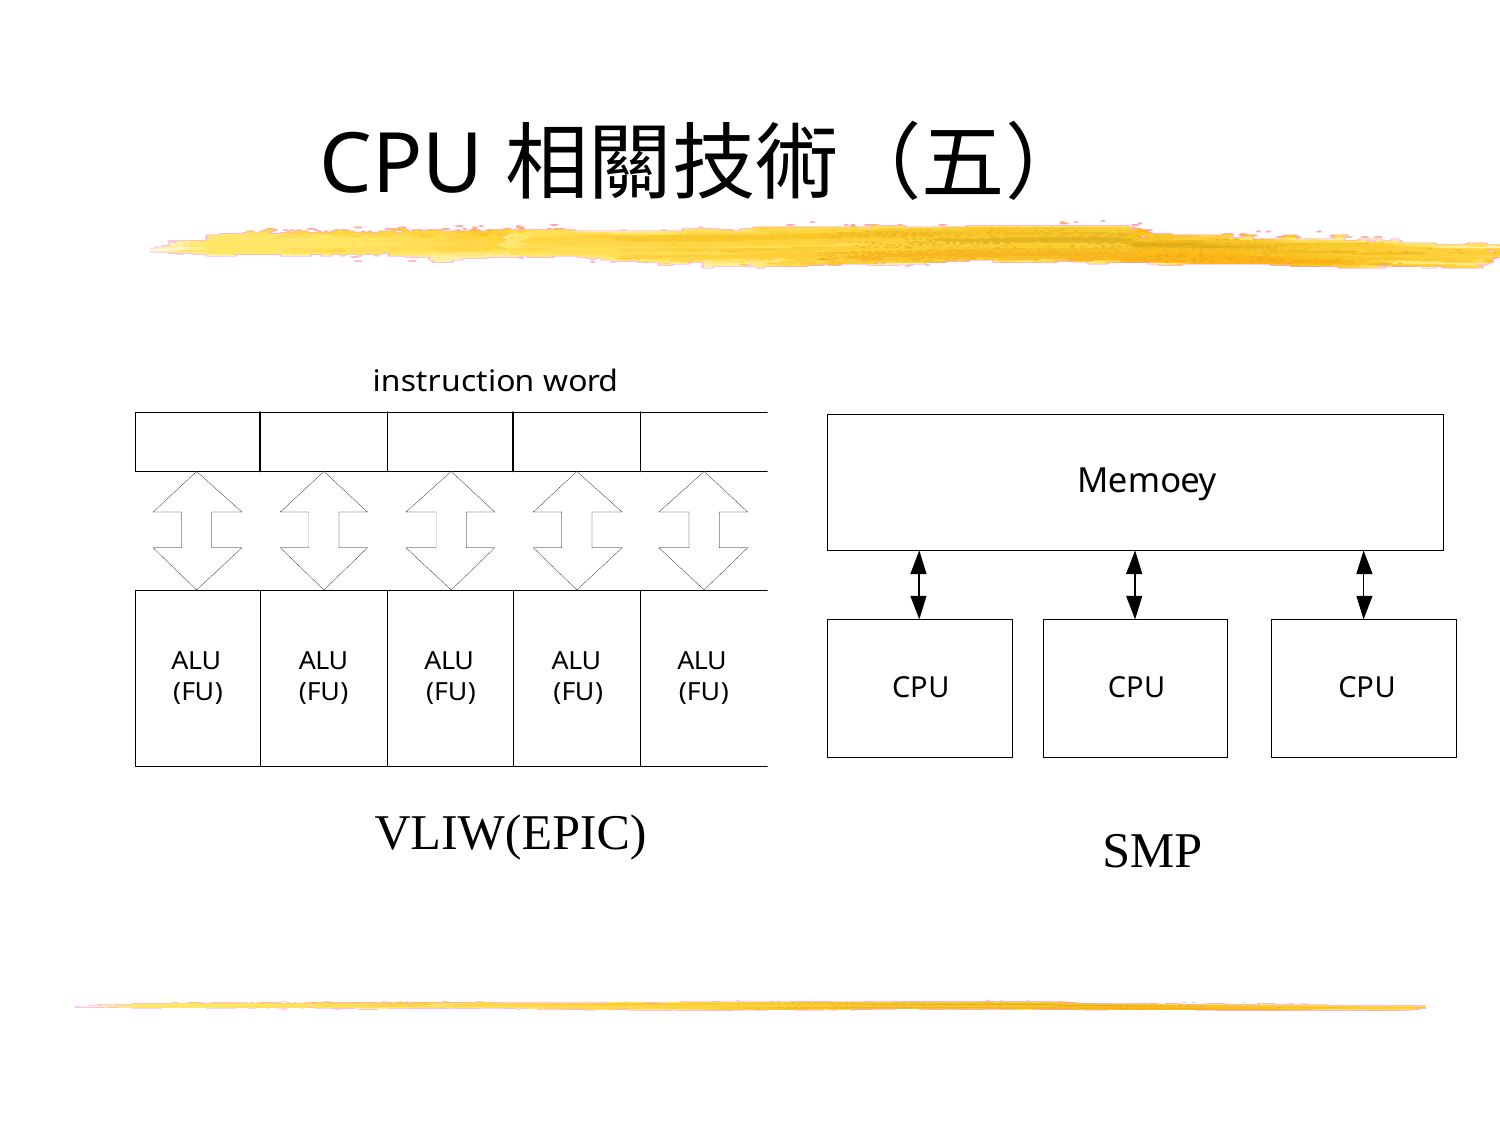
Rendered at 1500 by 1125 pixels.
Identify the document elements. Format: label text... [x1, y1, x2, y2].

text_box VLIW(EPIC) [359, 794, 663, 870]
text_box SMP [1087, 812, 1218, 888]
title CPU相關技術（五） [66, 22, 1342, 225]
picture [75, 999, 1426, 1013]
chart [132, 359, 768, 768]
chart [825, 412, 1458, 758]
picture [150, 215, 1500, 279]
